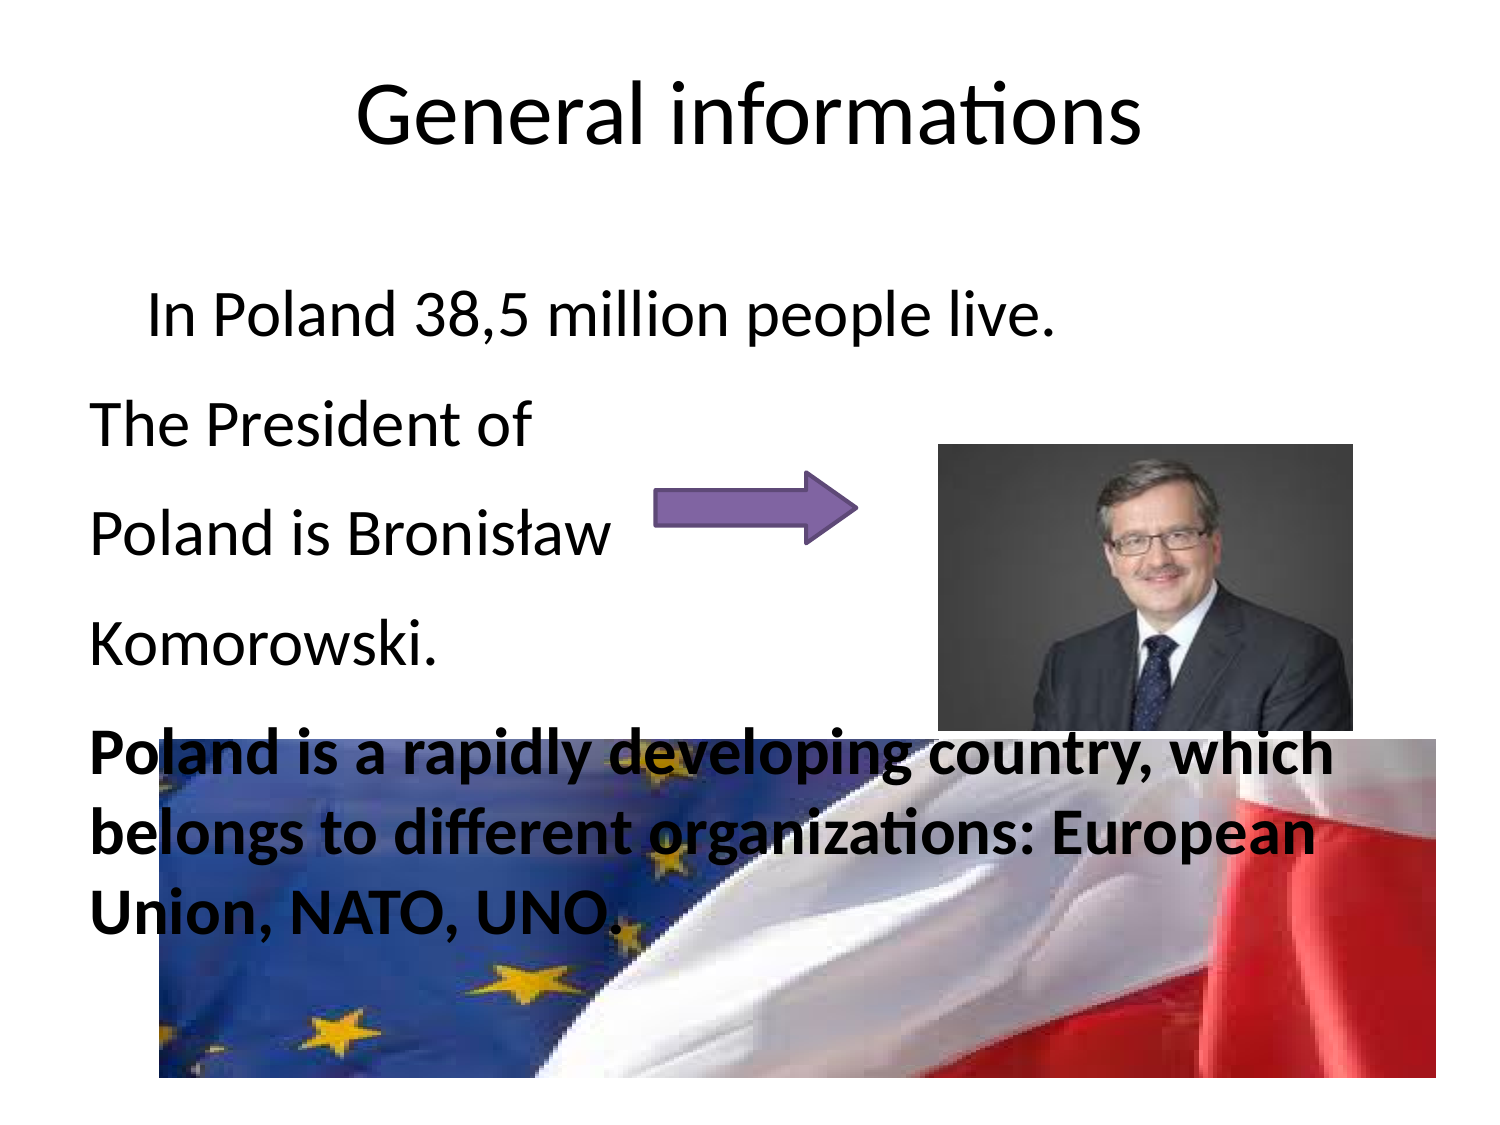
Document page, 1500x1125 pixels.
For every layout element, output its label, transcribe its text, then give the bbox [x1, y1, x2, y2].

title General informations [75, 45, 1425, 233]
picture [159, 739, 1436, 1078]
picture [938, 444, 1353, 731]
text_box [655, 472, 857, 544]
list In Poland 38,5 million people live. The President of Poland is Bronisław Komorowski. Poland is a rapidly developing country, which belongs to different organizations: European Union, NATO, UNO. [75, 262, 1425, 1005]
